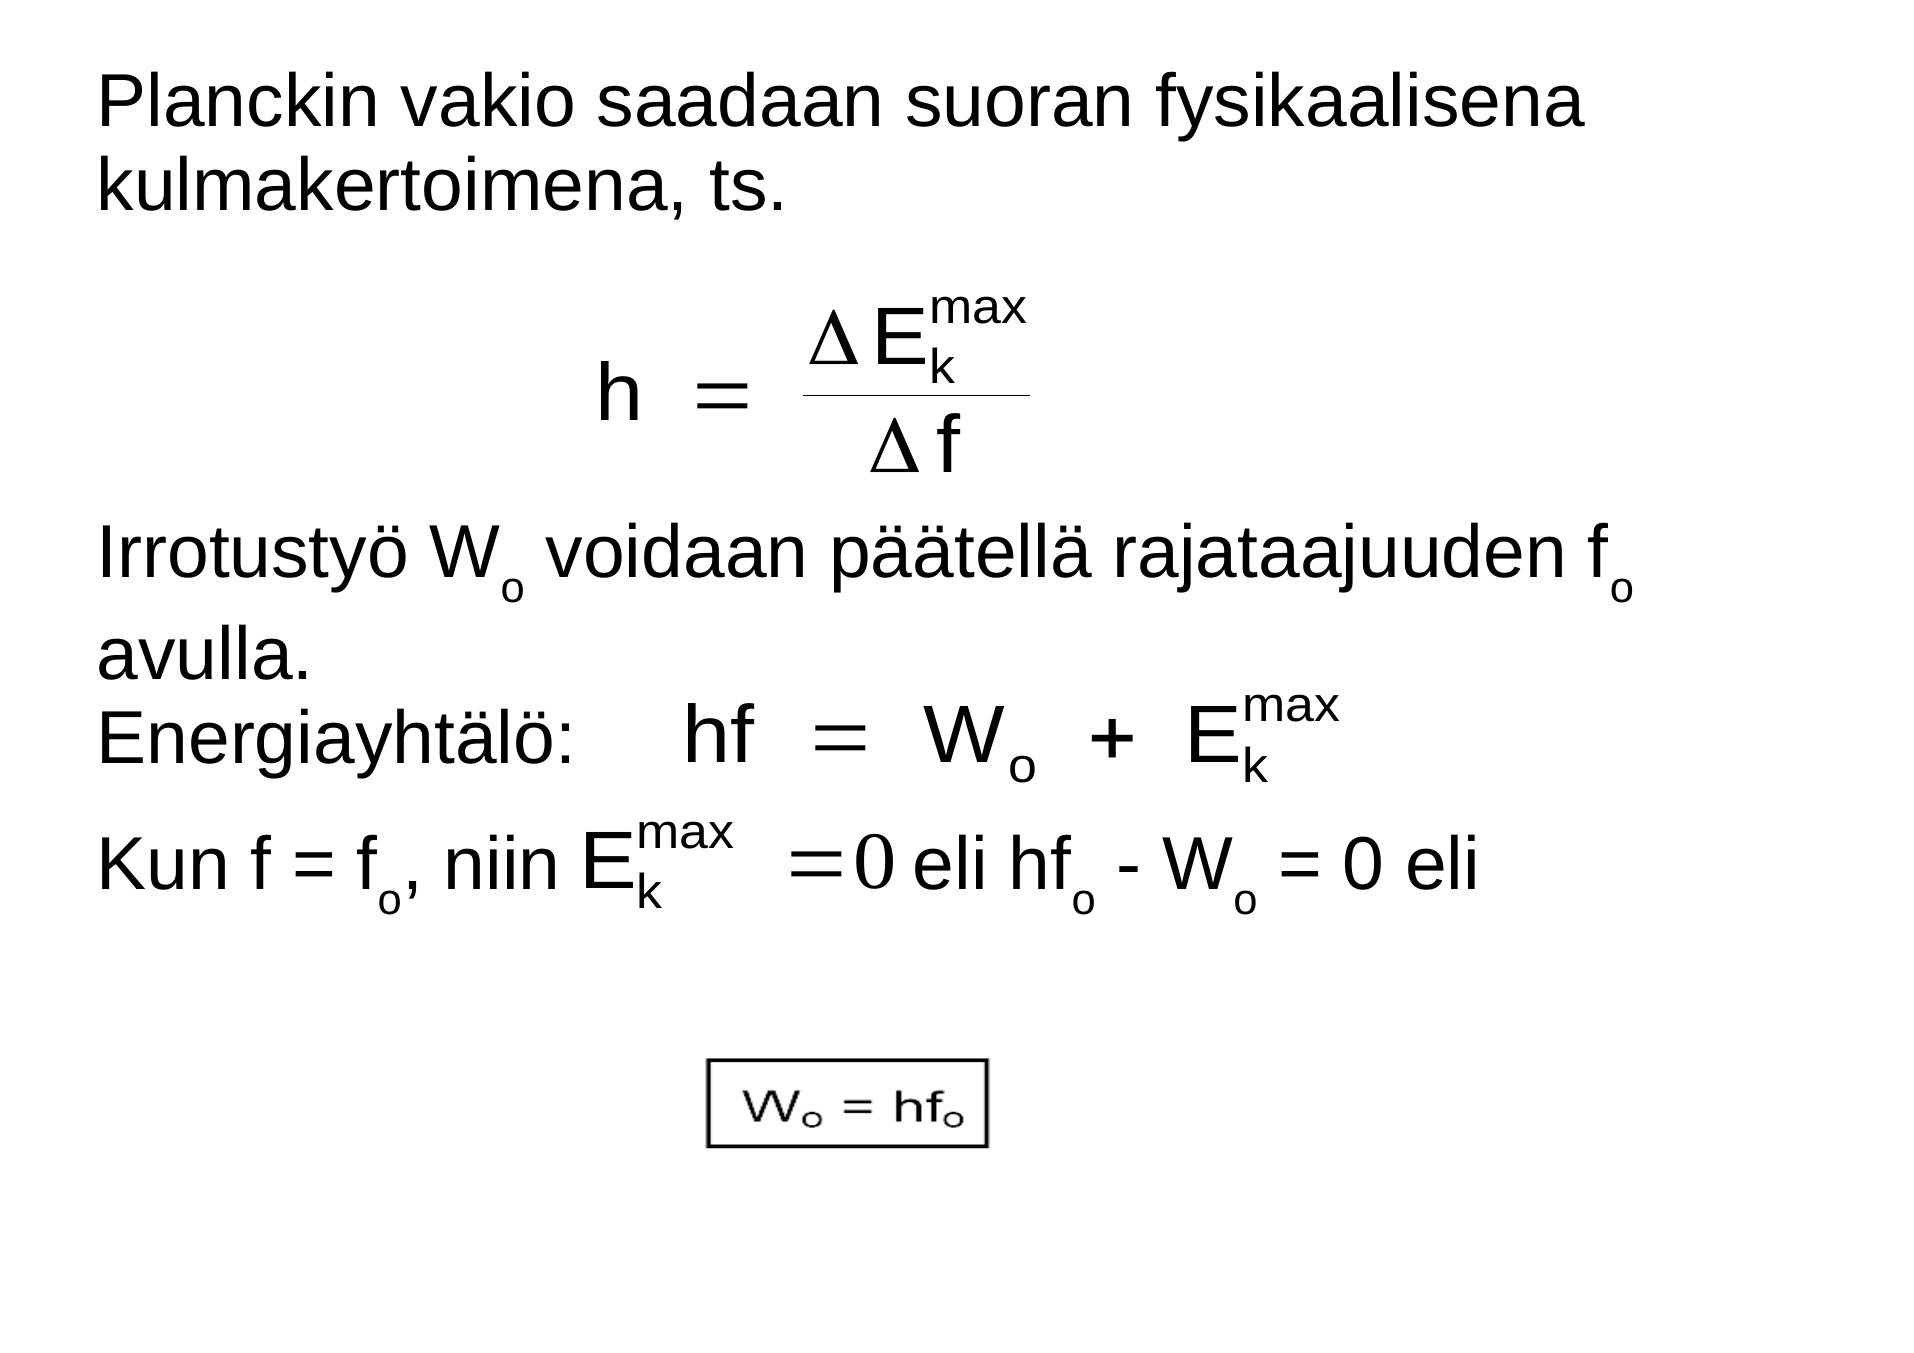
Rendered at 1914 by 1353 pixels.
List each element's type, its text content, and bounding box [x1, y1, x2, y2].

text_box Planckin vakio saadaan suoran fysikaalisena kulmakertoimena, ts. [81, 51, 1840, 251]
picture [655, 1017, 1064, 1178]
chart [572, 804, 906, 919]
chart [588, 280, 1039, 490]
chart [675, 678, 1350, 793]
text_box Irrotustyö Wo voidaan päätellä rajataajuuden fo avulla. Energiayhtälö: Kun f = fo, niin eli hfo - Wo = 0 eli [81, 502, 1887, 1015]
